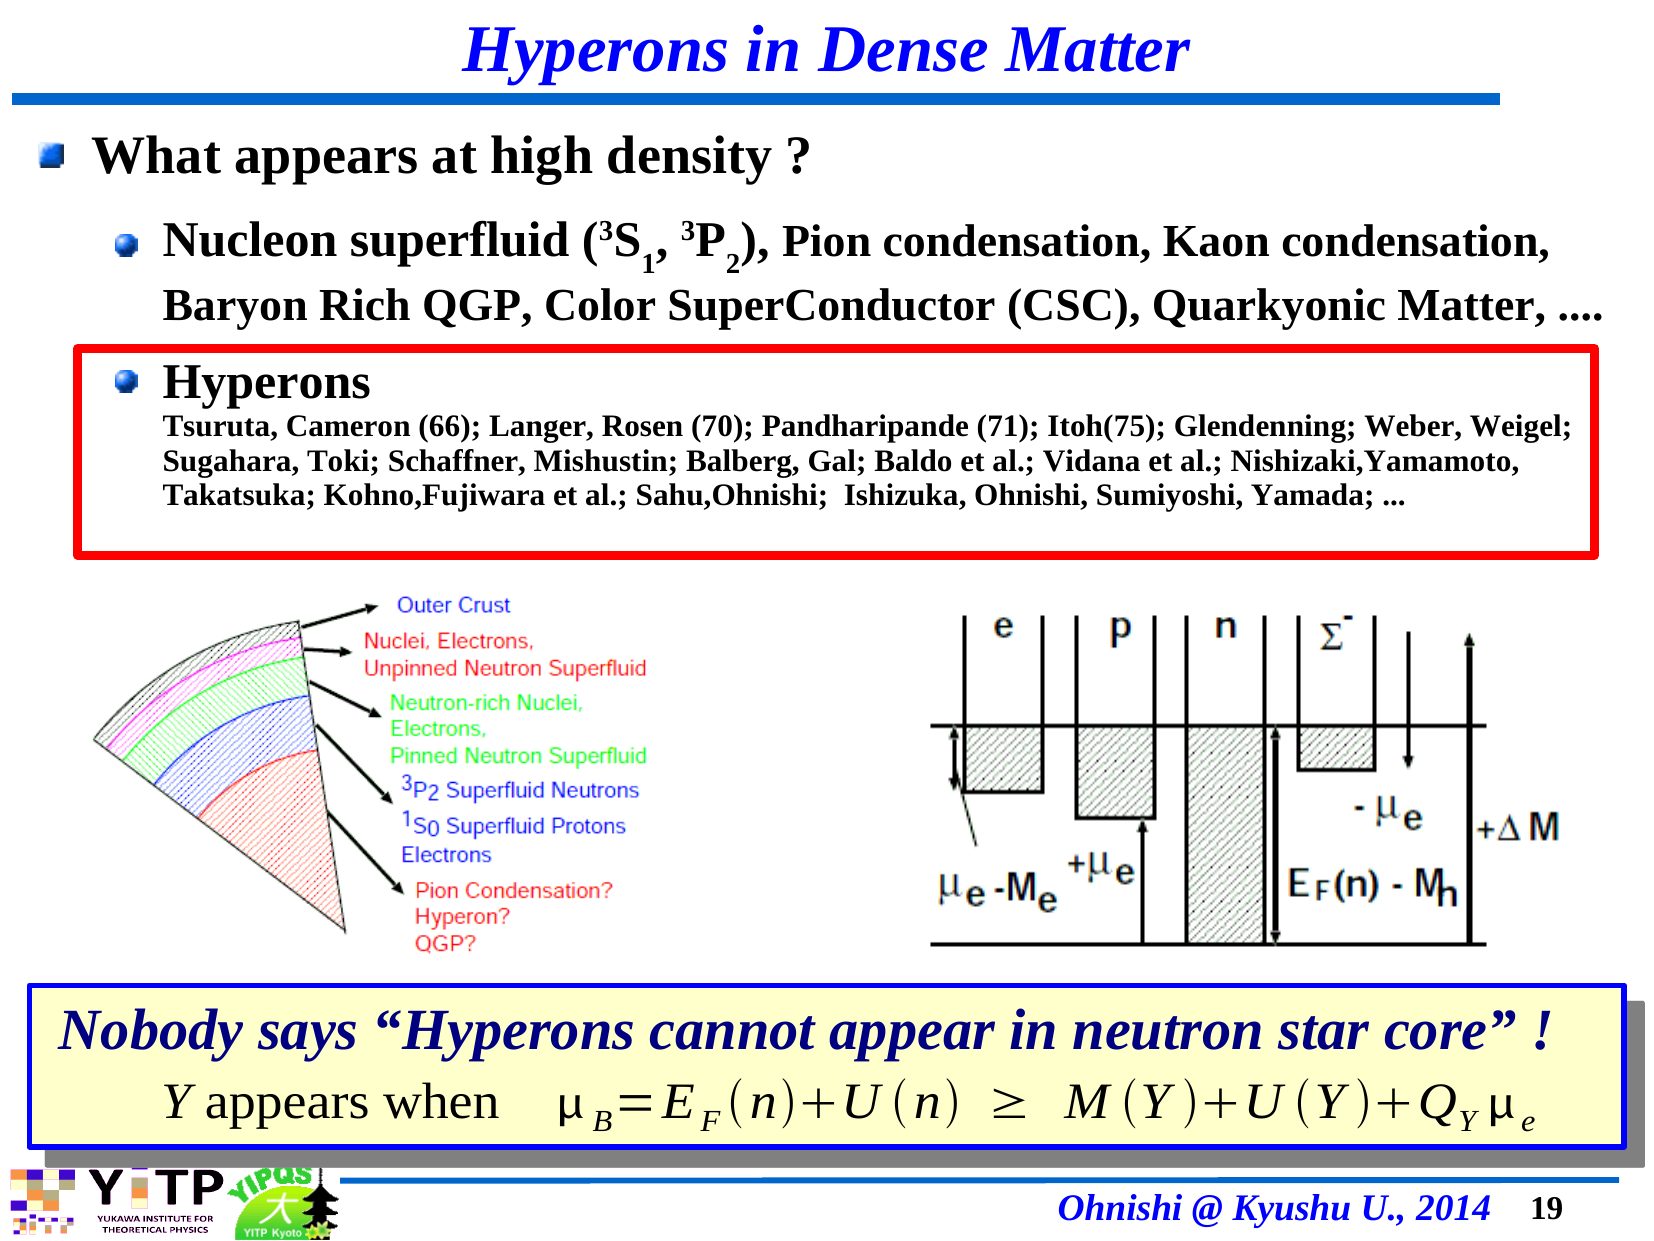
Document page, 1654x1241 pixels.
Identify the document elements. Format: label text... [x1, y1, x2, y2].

chart [154, 1073, 1542, 1138]
picture [915, 590, 1589, 969]
picture [82, 584, 654, 957]
picture [0, 1154, 340, 1241]
list What appears at high density ? Nucleon superfluid (3S1, 3P2), Pion condensation, Kaon condensation, Baryon Rich QGP, Color SuperConductor (CSC), Quarkyonic Matter, .... Hyperons Tsuruta, Cameron (66); Langer, Rosen (70); Pandharipande (71); Itoh(75); Glendenning; Weber, Weigel; Sugahara, Toki; Schaffner, Mishustin; Balberg, Gal; Baldo et al.; Vidana et al.; Nishizaki,Yamamoto, Takatsuka; Kohno,Fujiwara et al.; Sahu,Ohnishi; Ishizuka, Ohnishi, Sumiyoshi, Yamada; ... [20, 124, 1621, 650]
title Hyperons in Dense Matter [0, 0, 1654, 99]
text_box Nobody says “Hyperons cannot appear in neutron star core” ! [29, 985, 1625, 1147]
